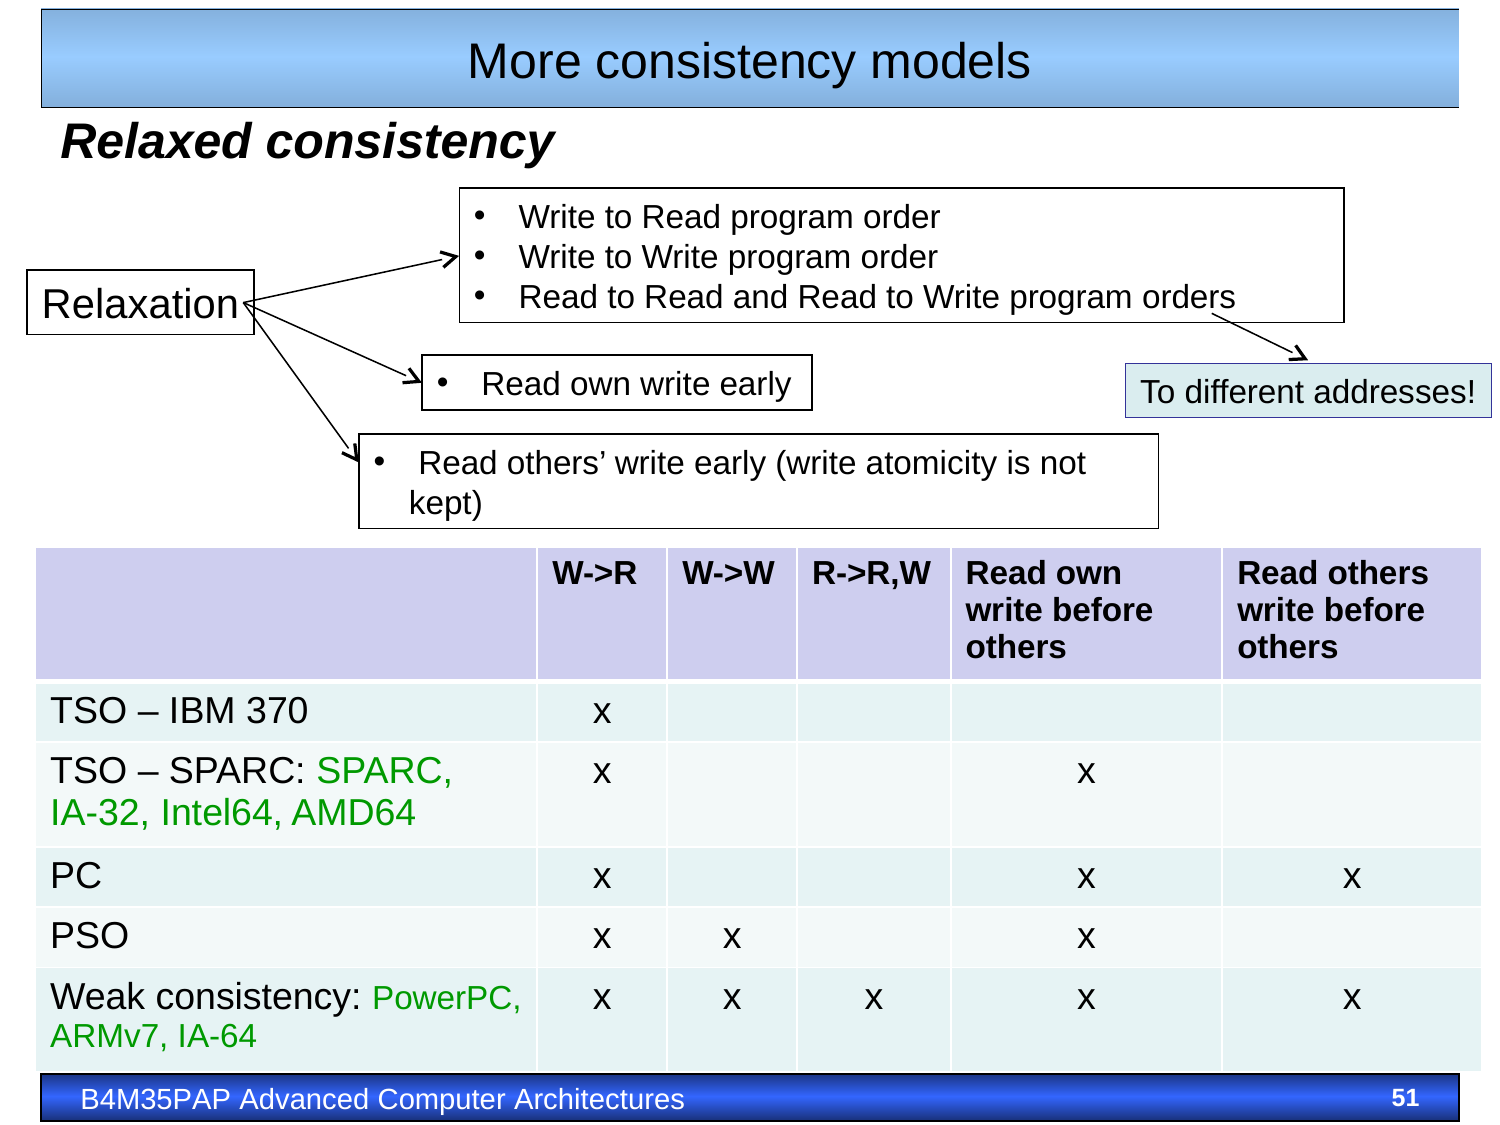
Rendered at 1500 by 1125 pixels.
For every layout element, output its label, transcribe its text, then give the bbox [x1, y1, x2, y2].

table_cell [668, 684, 796, 741]
table_header R->R,W [798, 548, 950, 679]
table_header Read own write before others [952, 548, 1221, 679]
table_cell x [952, 743, 1221, 846]
table_cell TSO – SPARC: SPARC, IA-32, Intel64, AMD64 [36, 743, 536, 846]
table_cell x [952, 968, 1221, 1071]
table_cell x [538, 968, 666, 1071]
table_header [36, 548, 536, 679]
table_cell x [668, 968, 796, 1071]
table_cell x [1223, 848, 1481, 906]
table_cell x [952, 908, 1221, 967]
table_cell PSO [36, 908, 536, 967]
table_cell x [1223, 968, 1481, 1071]
table_cell x [538, 684, 666, 741]
table_cell TSO – IBM 370 [36, 684, 536, 741]
table_cell [798, 848, 950, 906]
table_cell x [538, 908, 666, 967]
table_cell x [798, 968, 950, 1071]
table_cell Weak consistency: PowerPC, ARMv7, IA-64 [36, 968, 536, 1071]
table_cell [1223, 684, 1481, 741]
table_cell [1223, 908, 1481, 967]
title More consistency models [41, 8, 1459, 108]
table_cell x [538, 848, 666, 906]
table_cell PC [36, 848, 536, 906]
table_header Read others write before others [1223, 548, 1481, 679]
table_cell [668, 743, 796, 846]
table_cell [798, 908, 950, 967]
table_header W->R [538, 548, 666, 679]
table_cell x [952, 848, 1221, 906]
table_cell x [538, 743, 666, 846]
table_cell [668, 848, 796, 906]
table_cell [1223, 743, 1481, 846]
table_cell x [668, 908, 796, 967]
list Relaxed consistency [3, 101, 1500, 480]
table_cell [952, 684, 1221, 741]
table_cell [798, 684, 950, 741]
table_header W->W [668, 548, 796, 679]
text_box Read others’ write early (write atomicity is not kept) [358, 480, 1159, 529]
table_cell [798, 743, 950, 846]
